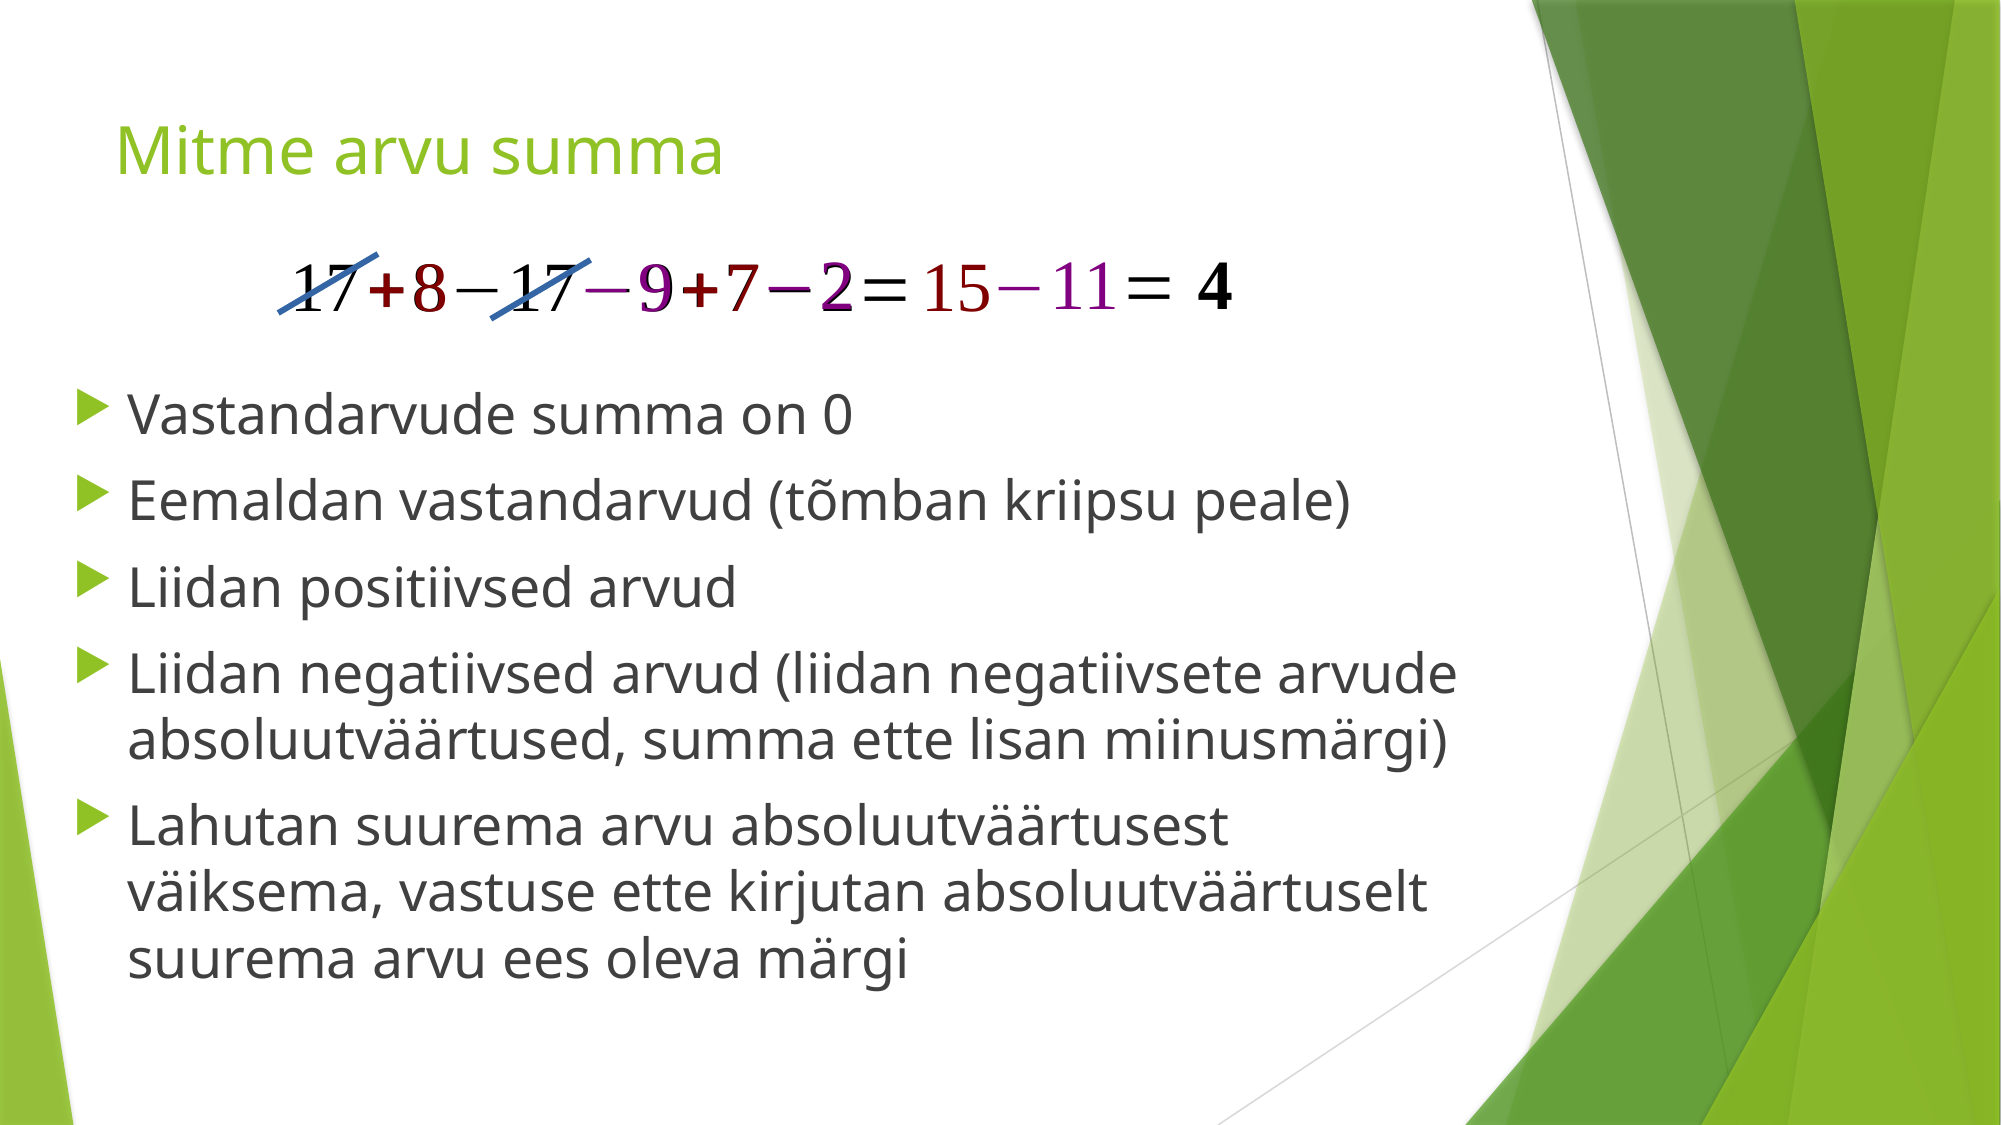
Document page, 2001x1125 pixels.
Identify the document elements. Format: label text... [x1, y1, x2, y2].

chart [1188, 246, 1241, 325]
title Mitme arvu summa [99, 99, 1613, 237]
list Vastandarvude summa on 0 Eemaldan vastandarvud (tõmban kriipsu peale) Liidan positiivsed arvud Liidan negatiivsed arvud (liidan negatiivsete arvude absoluutväärtused, summa ette lisan miinusmärgi) Lahutan suurema arvu absoluutväärtusest väiksema, vastuse ette kirjutan absoluutväärtuselt suurema arvu ees oleva märgi [59, 372, 1484, 1063]
chart [284, 246, 1185, 327]
